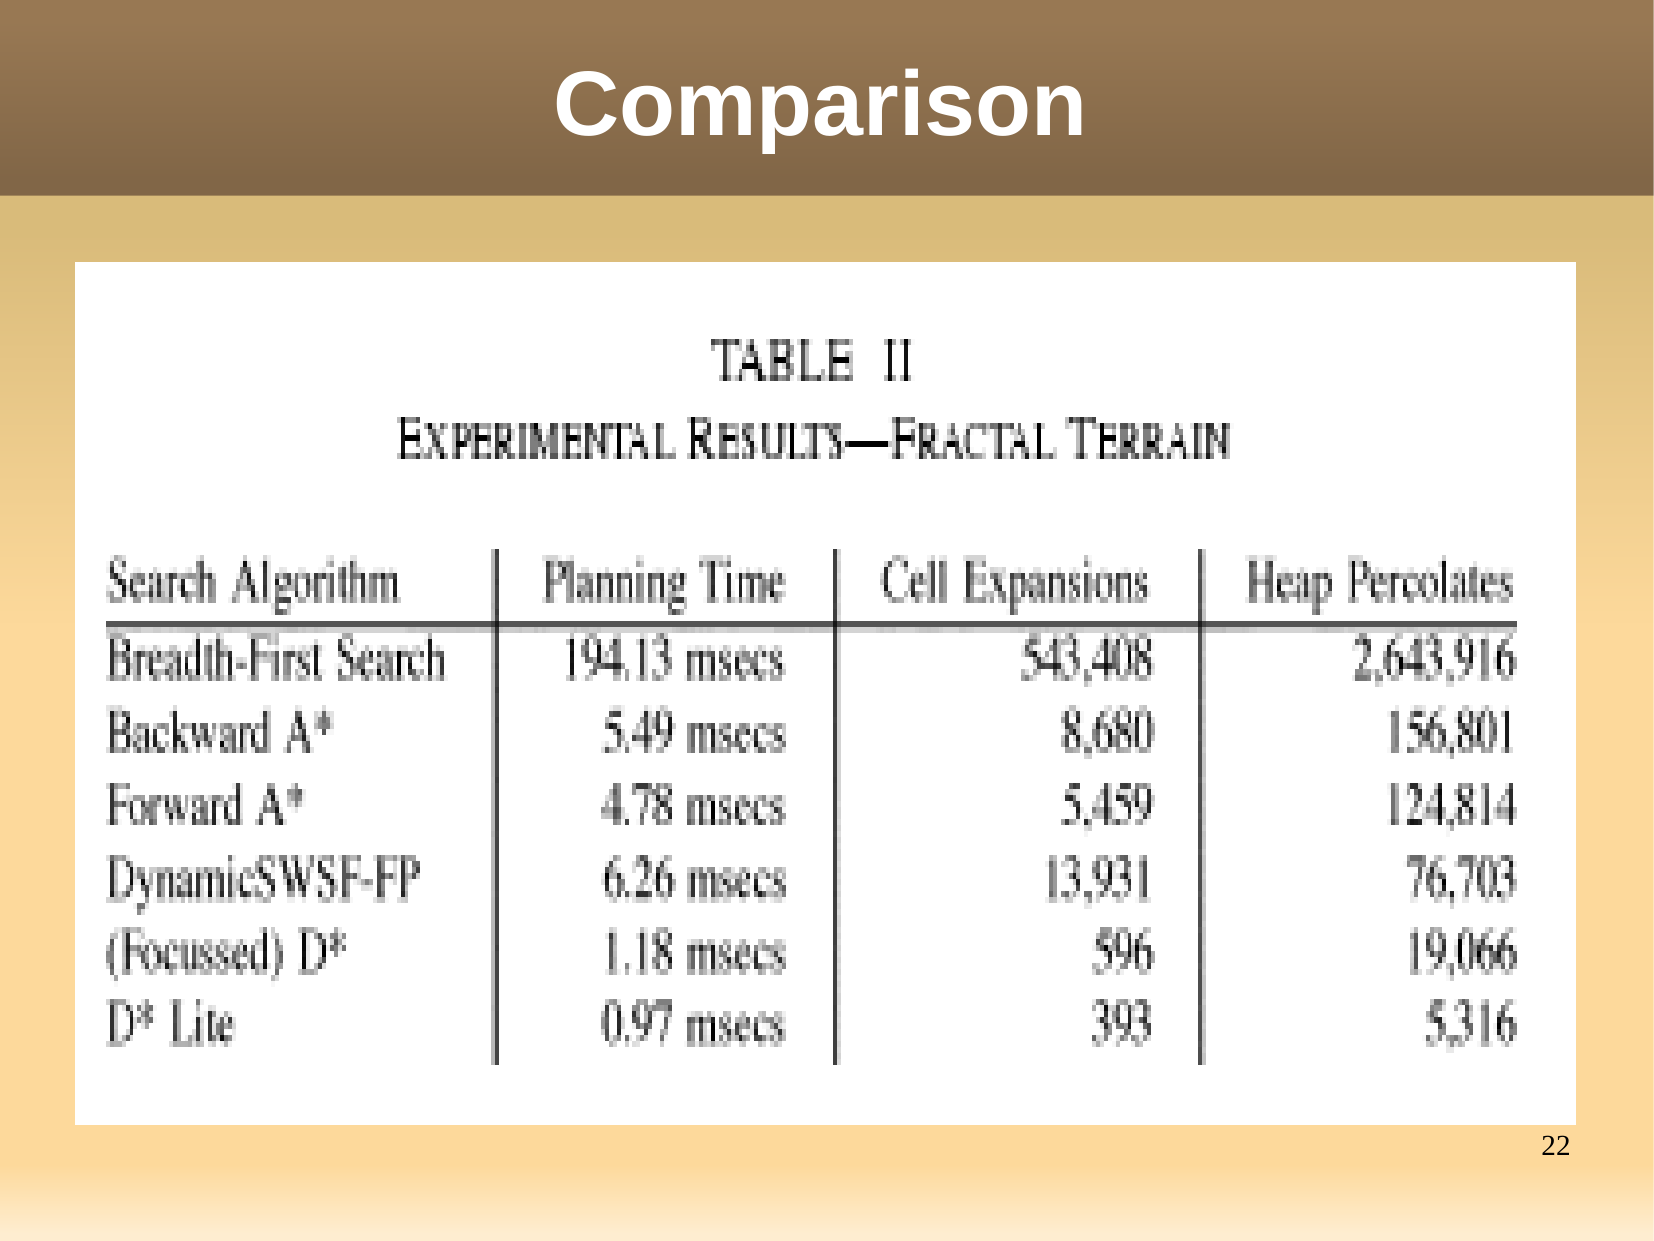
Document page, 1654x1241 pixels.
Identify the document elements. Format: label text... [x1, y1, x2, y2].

title Comparison [76, 7, 1565, 200]
picture [0, 0, 1654, 1241]
